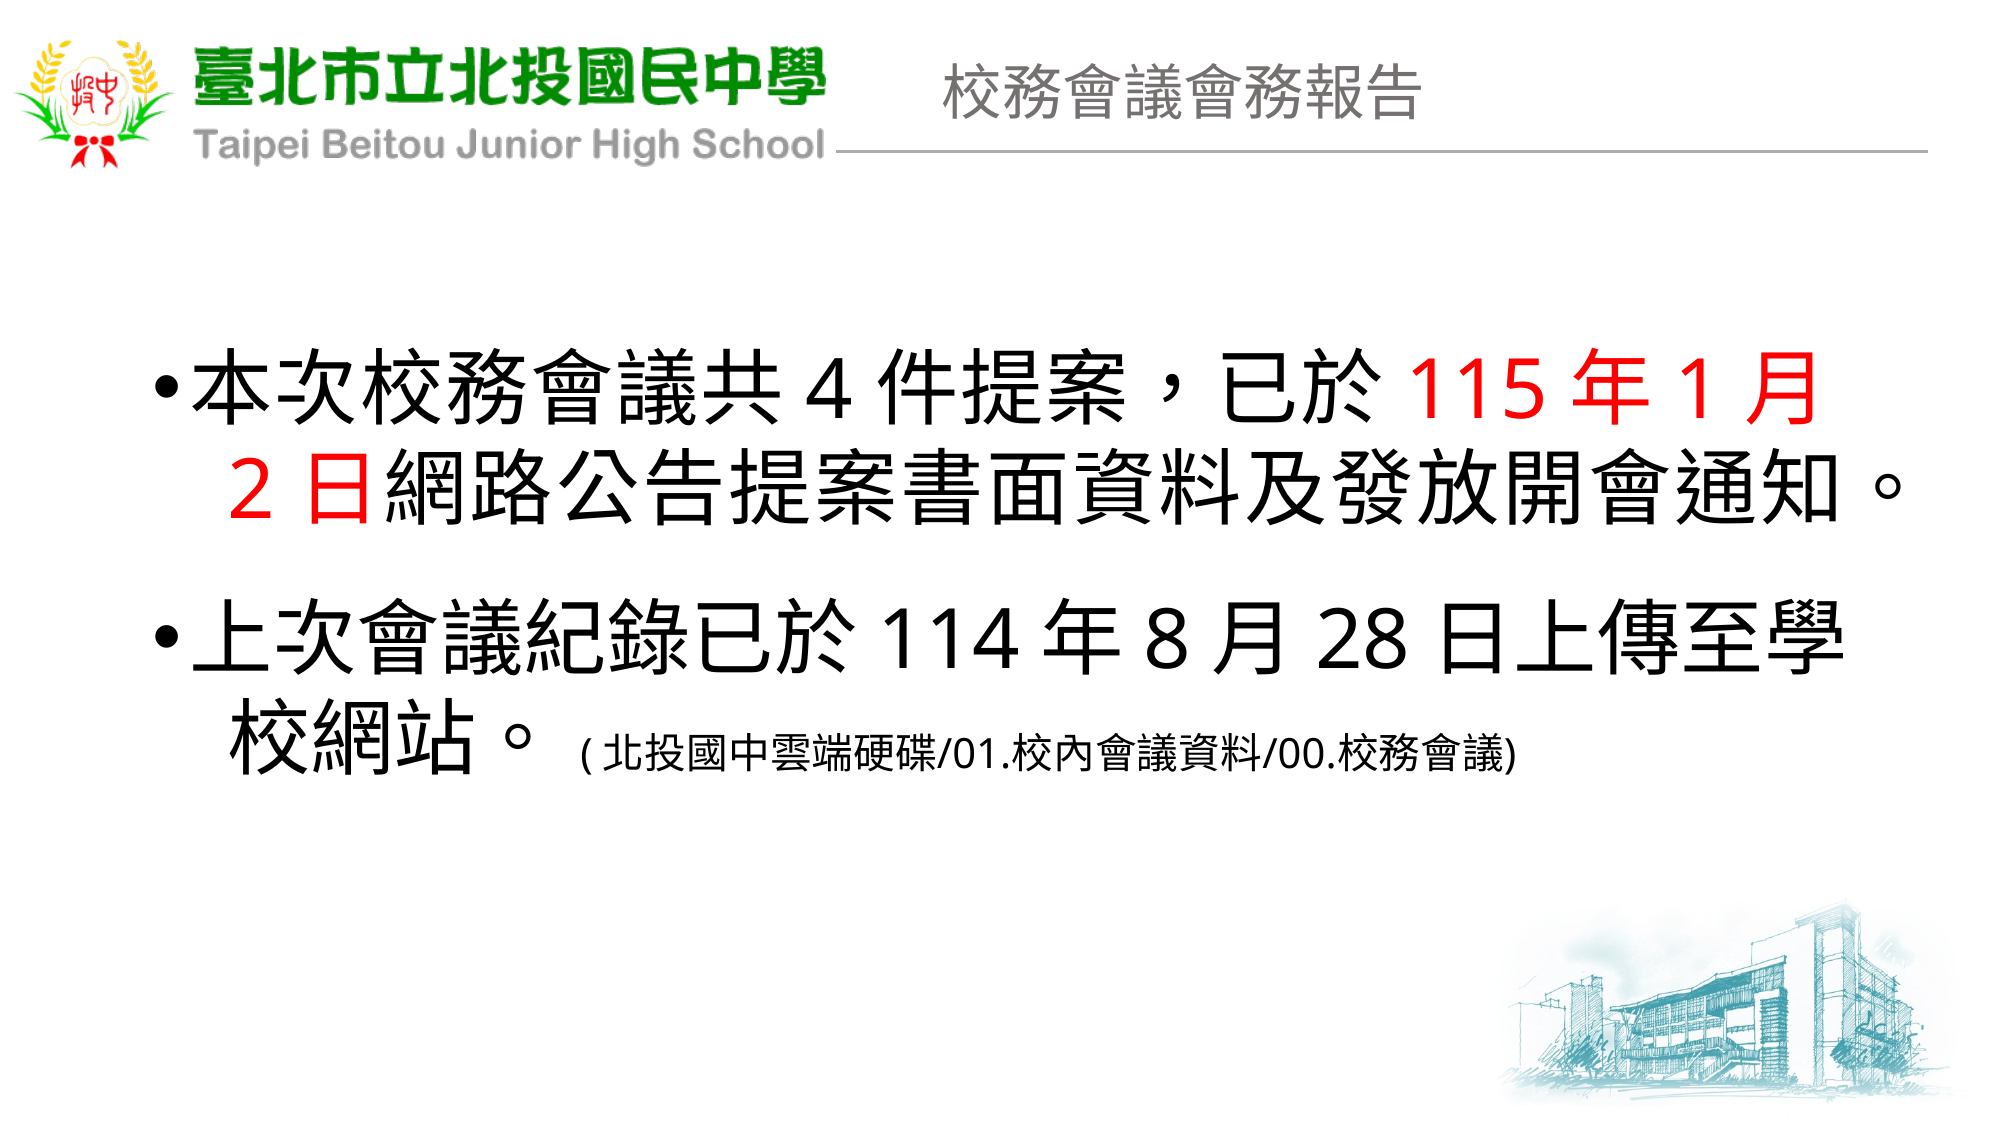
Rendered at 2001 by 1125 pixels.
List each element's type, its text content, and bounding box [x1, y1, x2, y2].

list 本次校務會議共4件提案，已於115年1月2日網路公告提案書面資料及發放開會通知。 上次會議紀錄已於114年8月28日上傳至學校網站。(北投國中雲端硬碟/01.校內會議資料/00.校務會議) [137, 328, 1863, 1014]
title 校務會議會務報告 [926, 52, 1929, 137]
